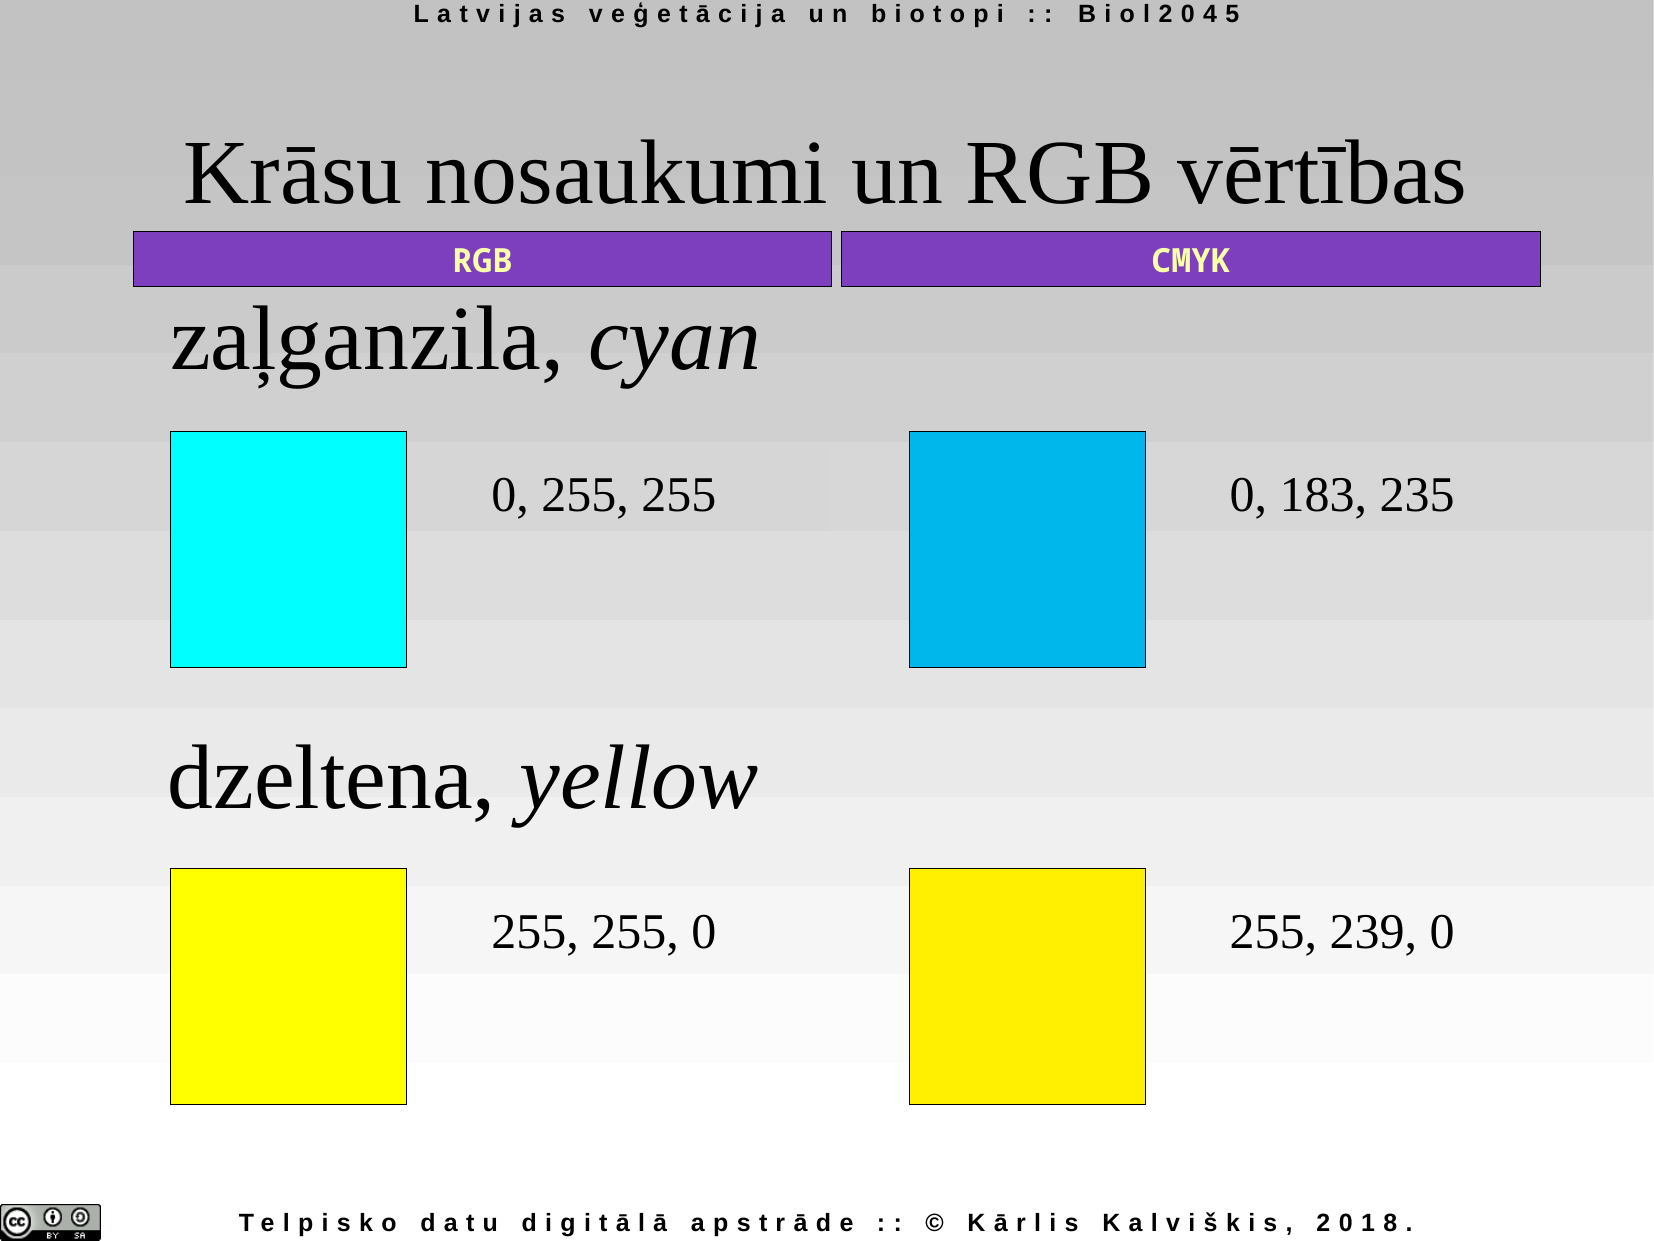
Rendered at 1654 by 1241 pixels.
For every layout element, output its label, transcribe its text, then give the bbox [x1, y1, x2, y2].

text_box 255, 255, 0 [491, 904, 717, 960]
text_box dzeltena, yellow [167, 724, 760, 830]
text_box [170, 868, 407, 1105]
text_box zaļganzila, cyan [170, 287, 768, 389]
text_box 255, 239, 0 [1229, 904, 1455, 960]
text_box RGB [133, 231, 832, 287]
text_box CMYK [841, 231, 1541, 287]
text_box [909, 868, 1146, 1105]
text_box 0, 255, 255 [491, 466, 717, 522]
title Krāsu nosaukumi un RGB vērtības [29, 49, 1625, 296]
text_box 0, 183, 235 [1229, 466, 1455, 522]
text_box [909, 431, 1146, 668]
picture [0, 0, 1654, 1241]
text_box [170, 431, 407, 668]
